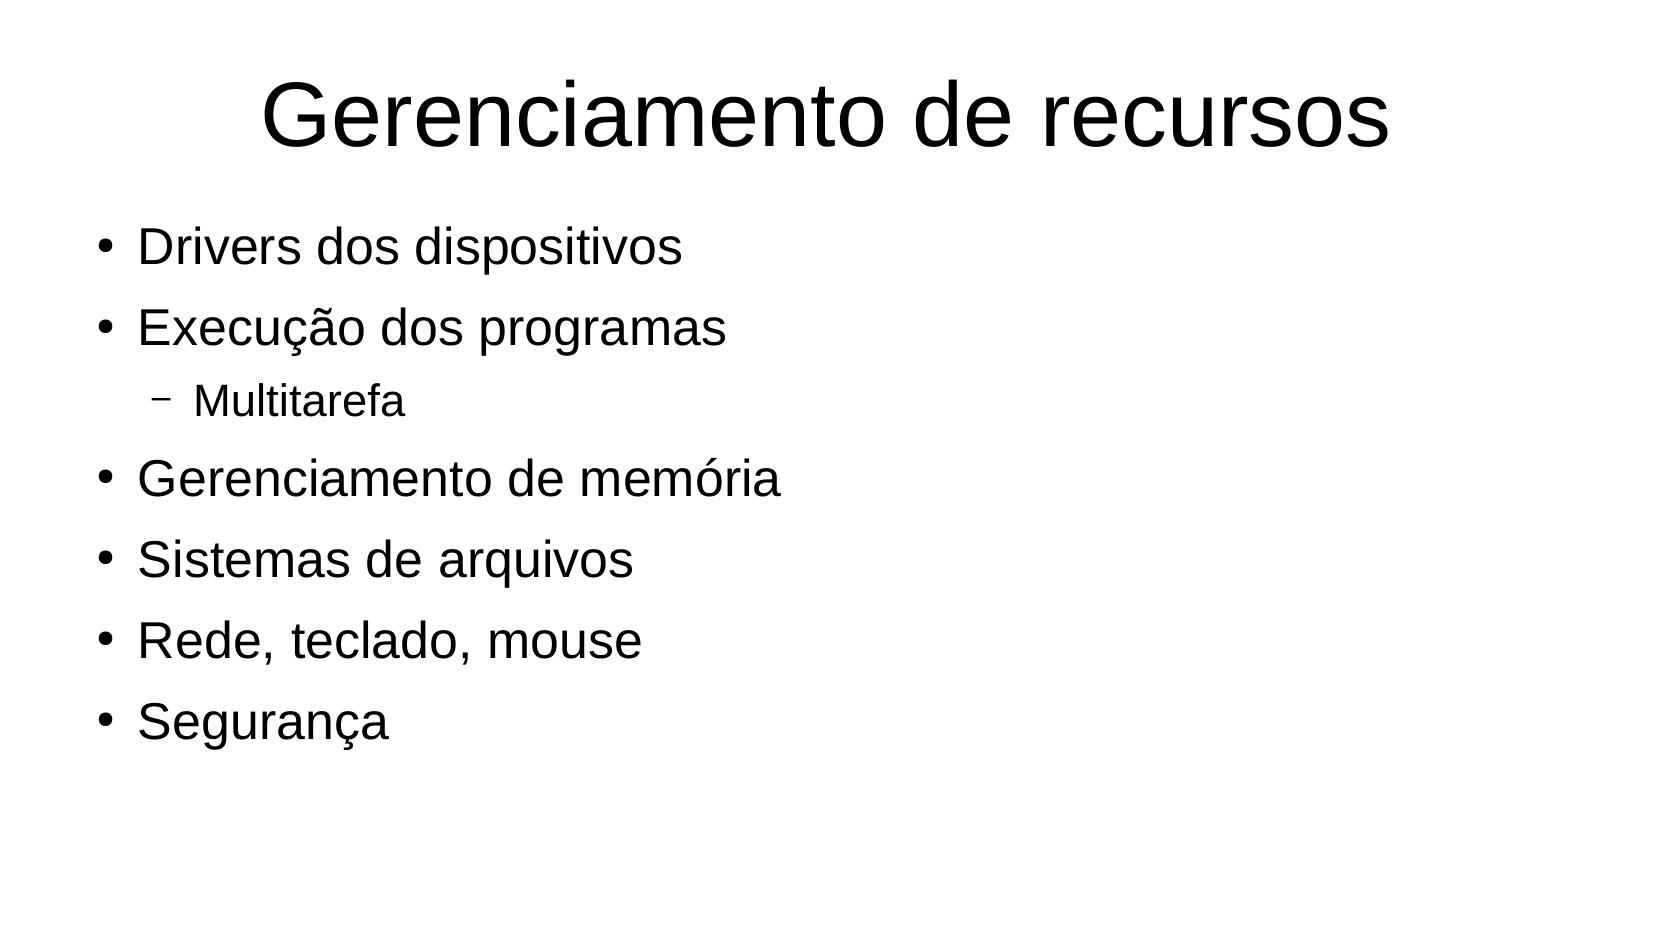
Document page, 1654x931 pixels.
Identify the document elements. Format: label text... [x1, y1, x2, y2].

list Drivers dos dispositivos Execução dos programas Multitarefa Gerenciamento de memória Sistemas de arquivos Rede, teclado, mouse Segurança [82, 217, 1571, 758]
title Gerenciamento de recursos [82, 37, 1571, 193]
